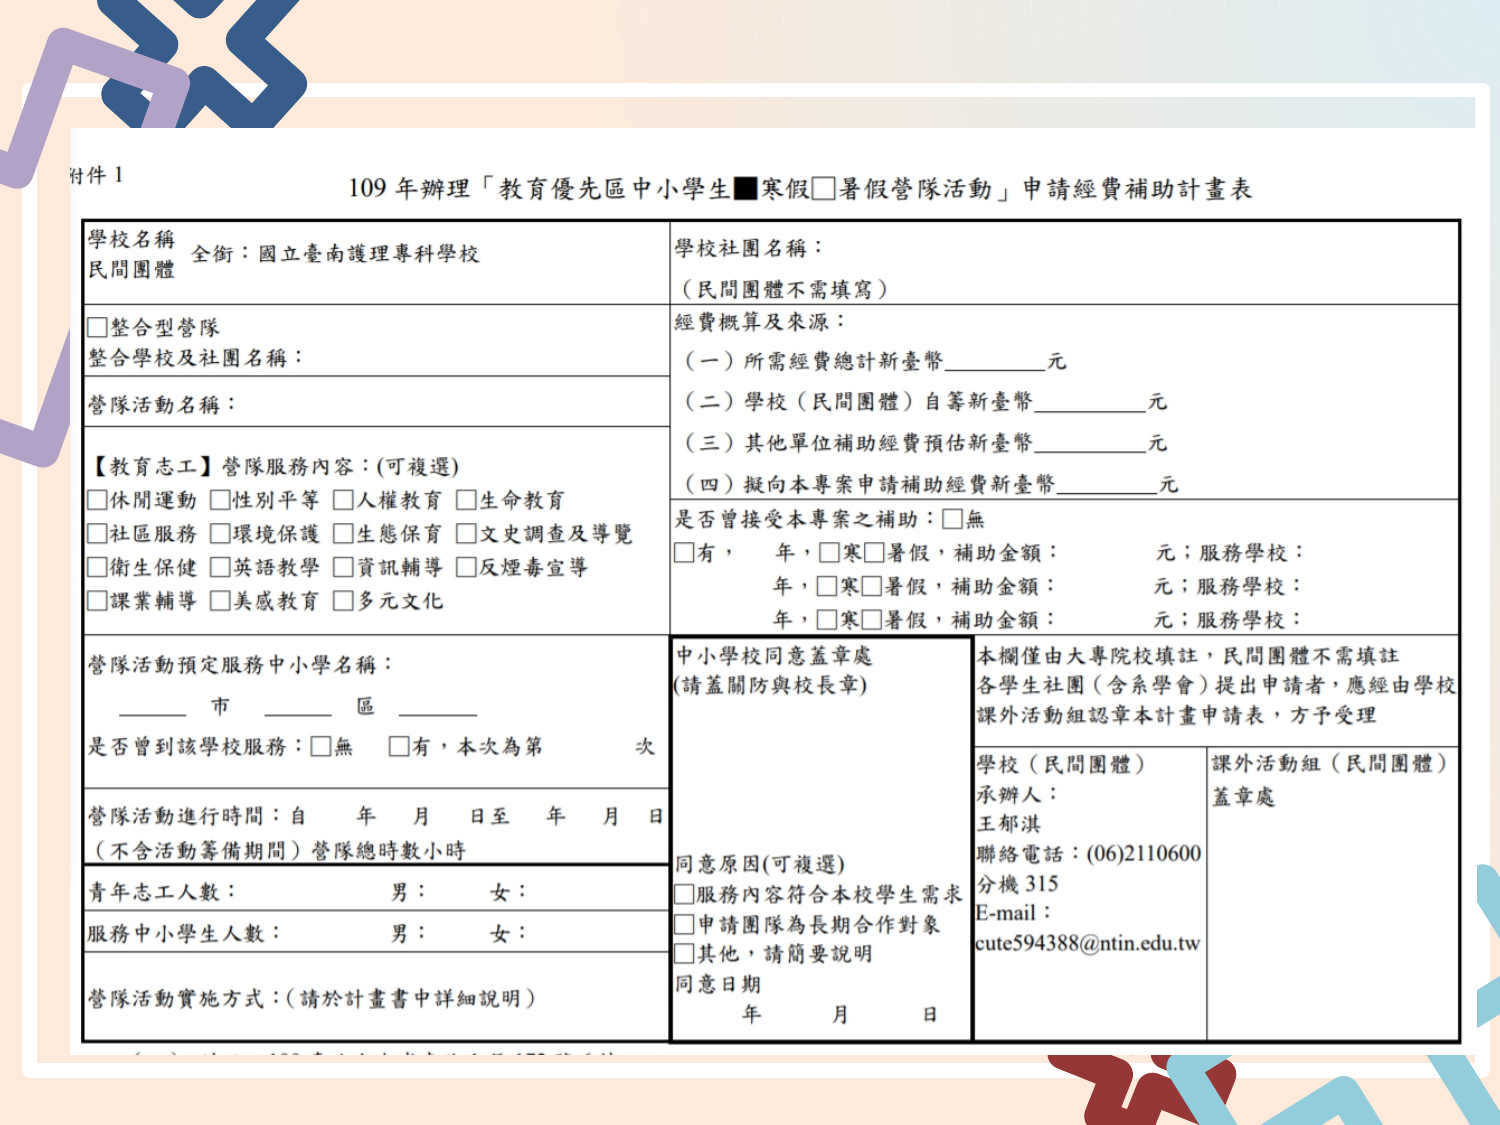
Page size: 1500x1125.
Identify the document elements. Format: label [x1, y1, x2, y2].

picture [70, 128, 1477, 1055]
